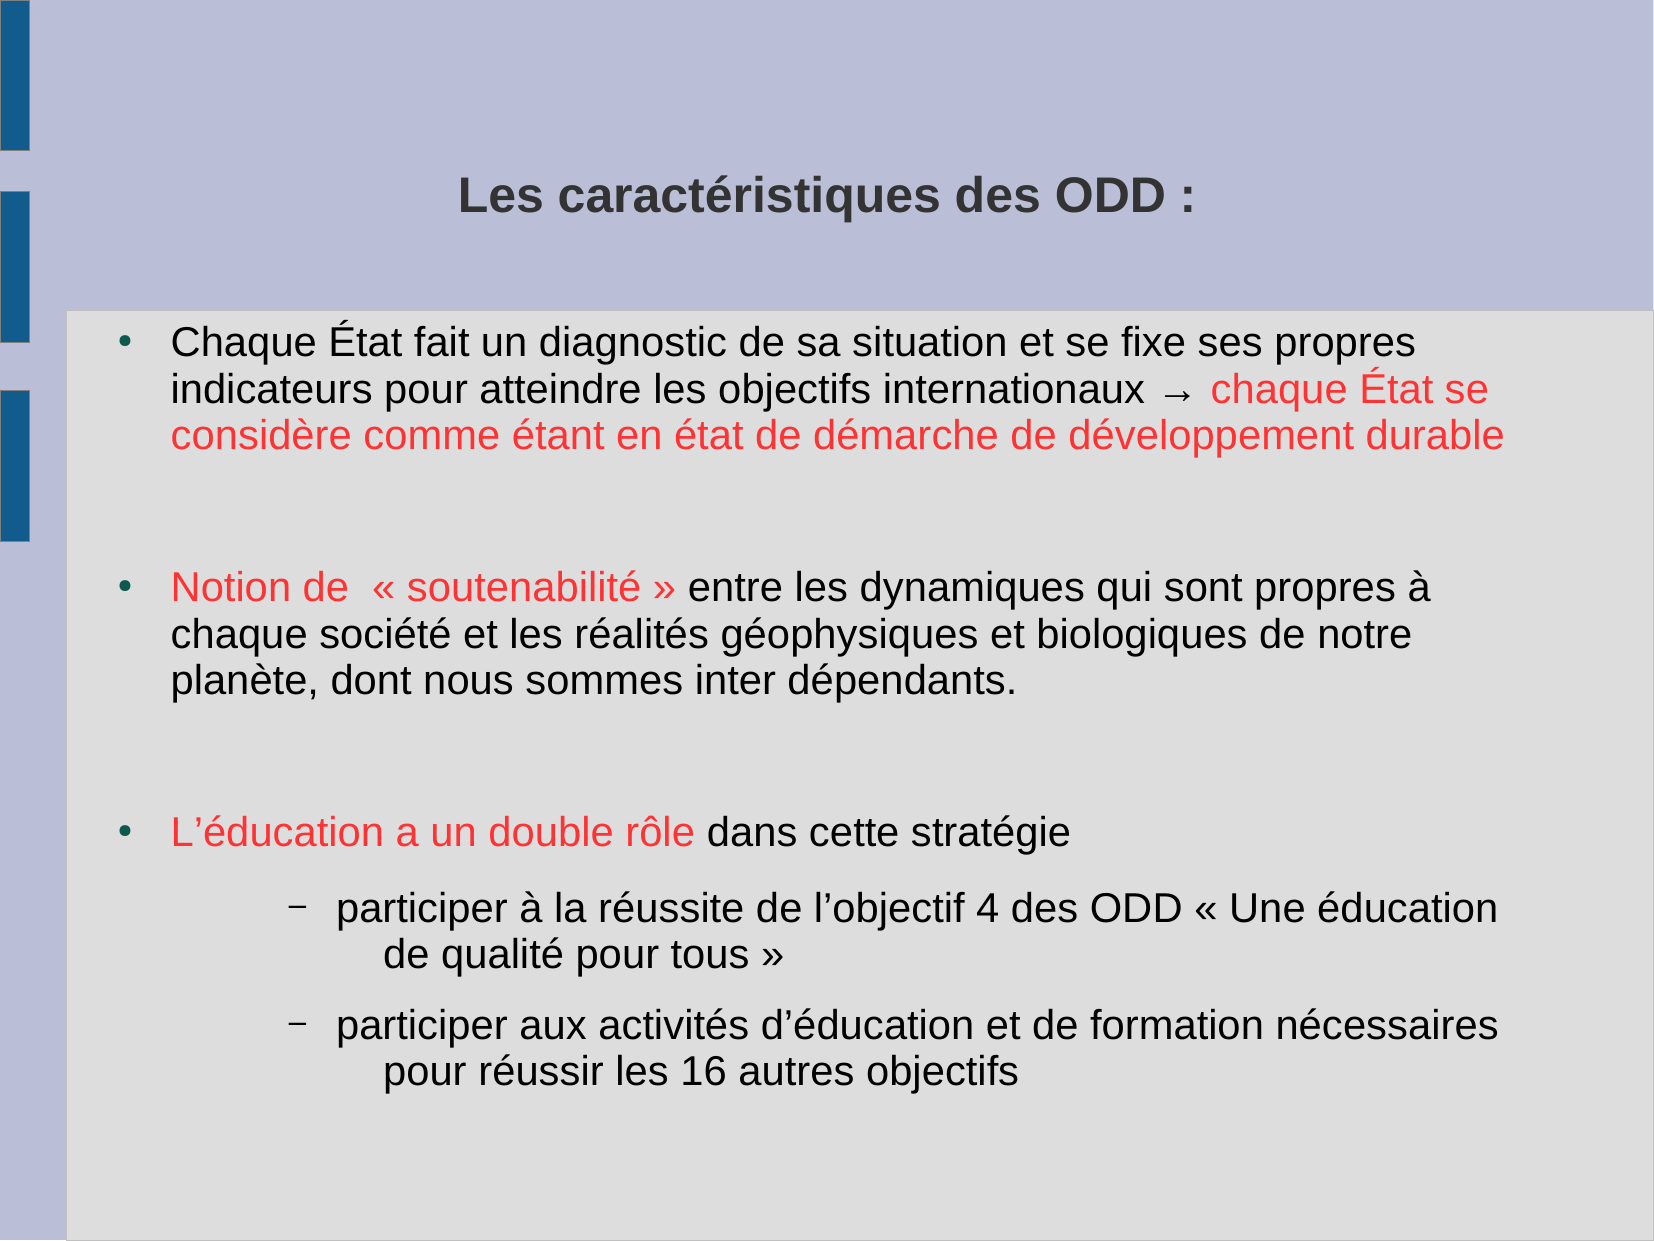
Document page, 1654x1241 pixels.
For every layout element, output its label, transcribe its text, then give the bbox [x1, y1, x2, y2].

list Chaque État fait un diagnostic de sa situation et se fixe ses propres indicateurs pour atteindre les objectifs internationaux → chaque État se considère comme étant en état de démarche de développement durable Notion de « soutenabilité » entre les dynamiques qui sont propres à chaque société et les réalités géophysiques et biologiques de notre planète, dont nous sommes inter dépendants. L’éducation a un double rôle dans cette stratégie participer à la réussite de l’objectif 4 des ODD « Une éducation de qualité pour tous » participer aux activités d’éducation et de formation nécessaires pour réussir les 16 autres objectifs [99, 318, 1512, 1241]
title Les caractéristiques des ODD : [121, 91, 1534, 299]
